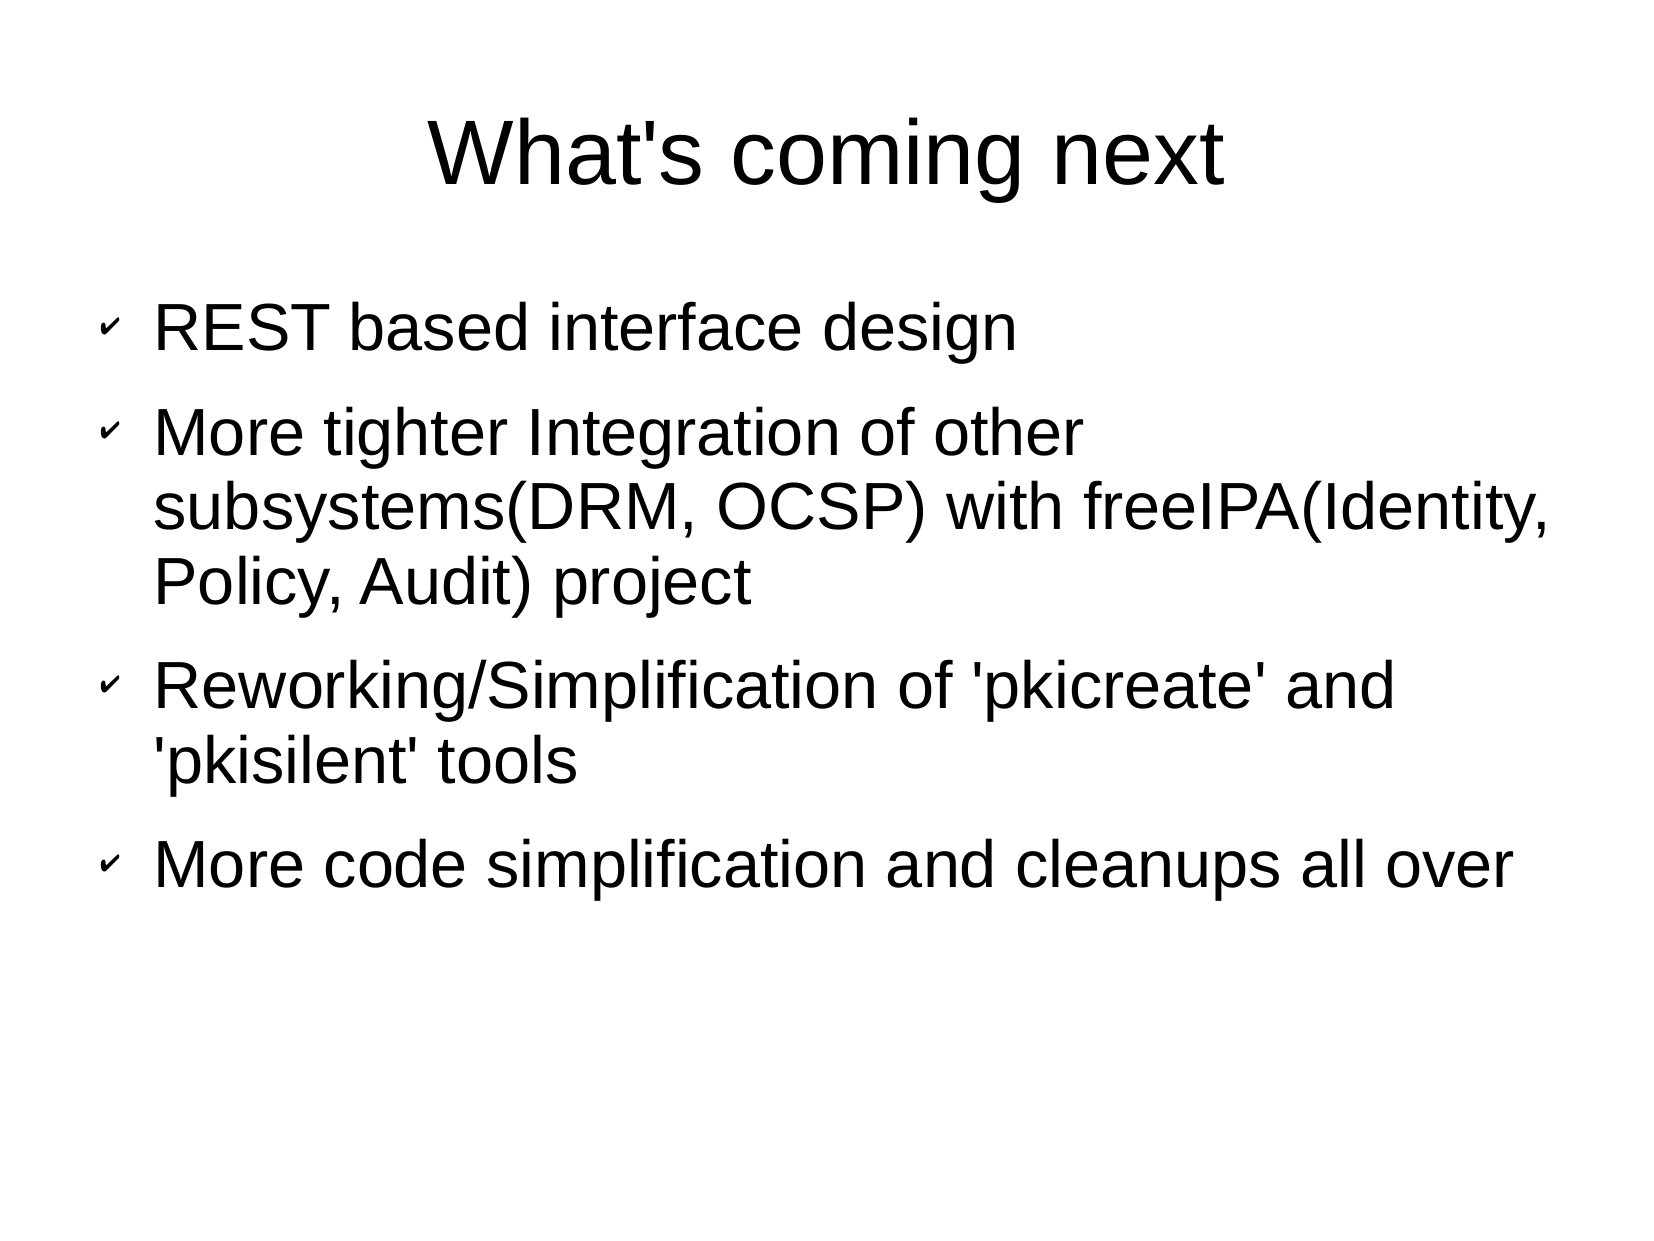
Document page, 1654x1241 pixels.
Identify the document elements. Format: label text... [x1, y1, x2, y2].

list REST based interface design More tighter Integration of other subsystems(DRM, OCSP) with freeIPA(Identity, Policy, Audit) project Reworking/Simplification of 'pkicreate' and 'pkisilent' tools More code simplification and cleanups all over [82, 290, 1571, 1109]
title What's coming next [82, 49, 1571, 257]
